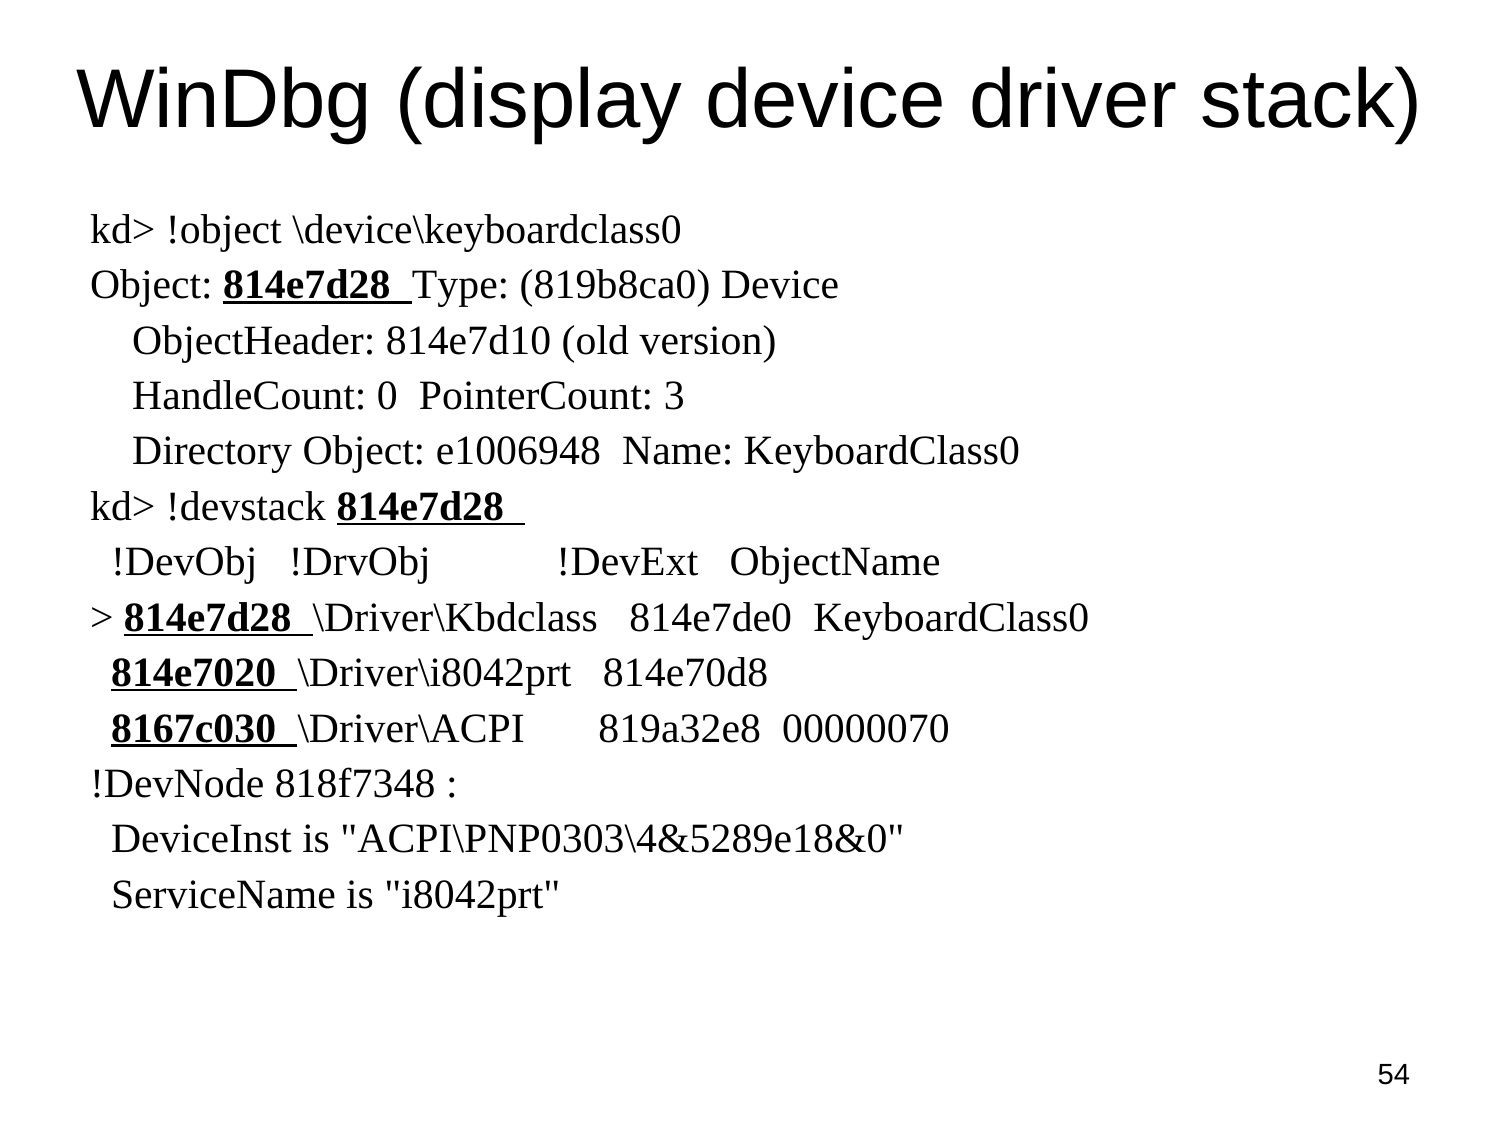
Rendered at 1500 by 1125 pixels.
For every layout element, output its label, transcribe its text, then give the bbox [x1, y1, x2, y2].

text_box <number> [1074, 1042, 1426, 1103]
list kd> !object \device\keyboardclass0 Object: 814e7d28 Type: (819b8ca0) Device ObjectHeader: 814e7d10 (old version) HandleCount: 0 PointerCount: 3 Directory Object: e1006948 Name: KeyboardClass0 kd> !devstack 814e7d28 !DevObj !DrvObj !DevExt ObjectName > 814e7d28 \Driver\Kbdclass 814e7de0 KeyboardClass0 814e7020 \Driver\i8042prt 814e70d8 8167c030 \Driver\ACPI 819a32e8 00000070 !DevNode 818f7348 : DeviceInst is "ACPI\PNP0303\4&5289e18&0" ServiceName is "i8042prt" [75, 200, 1426, 1006]
title WinDbg (display device driver stack) [0, 0, 1500, 188]
